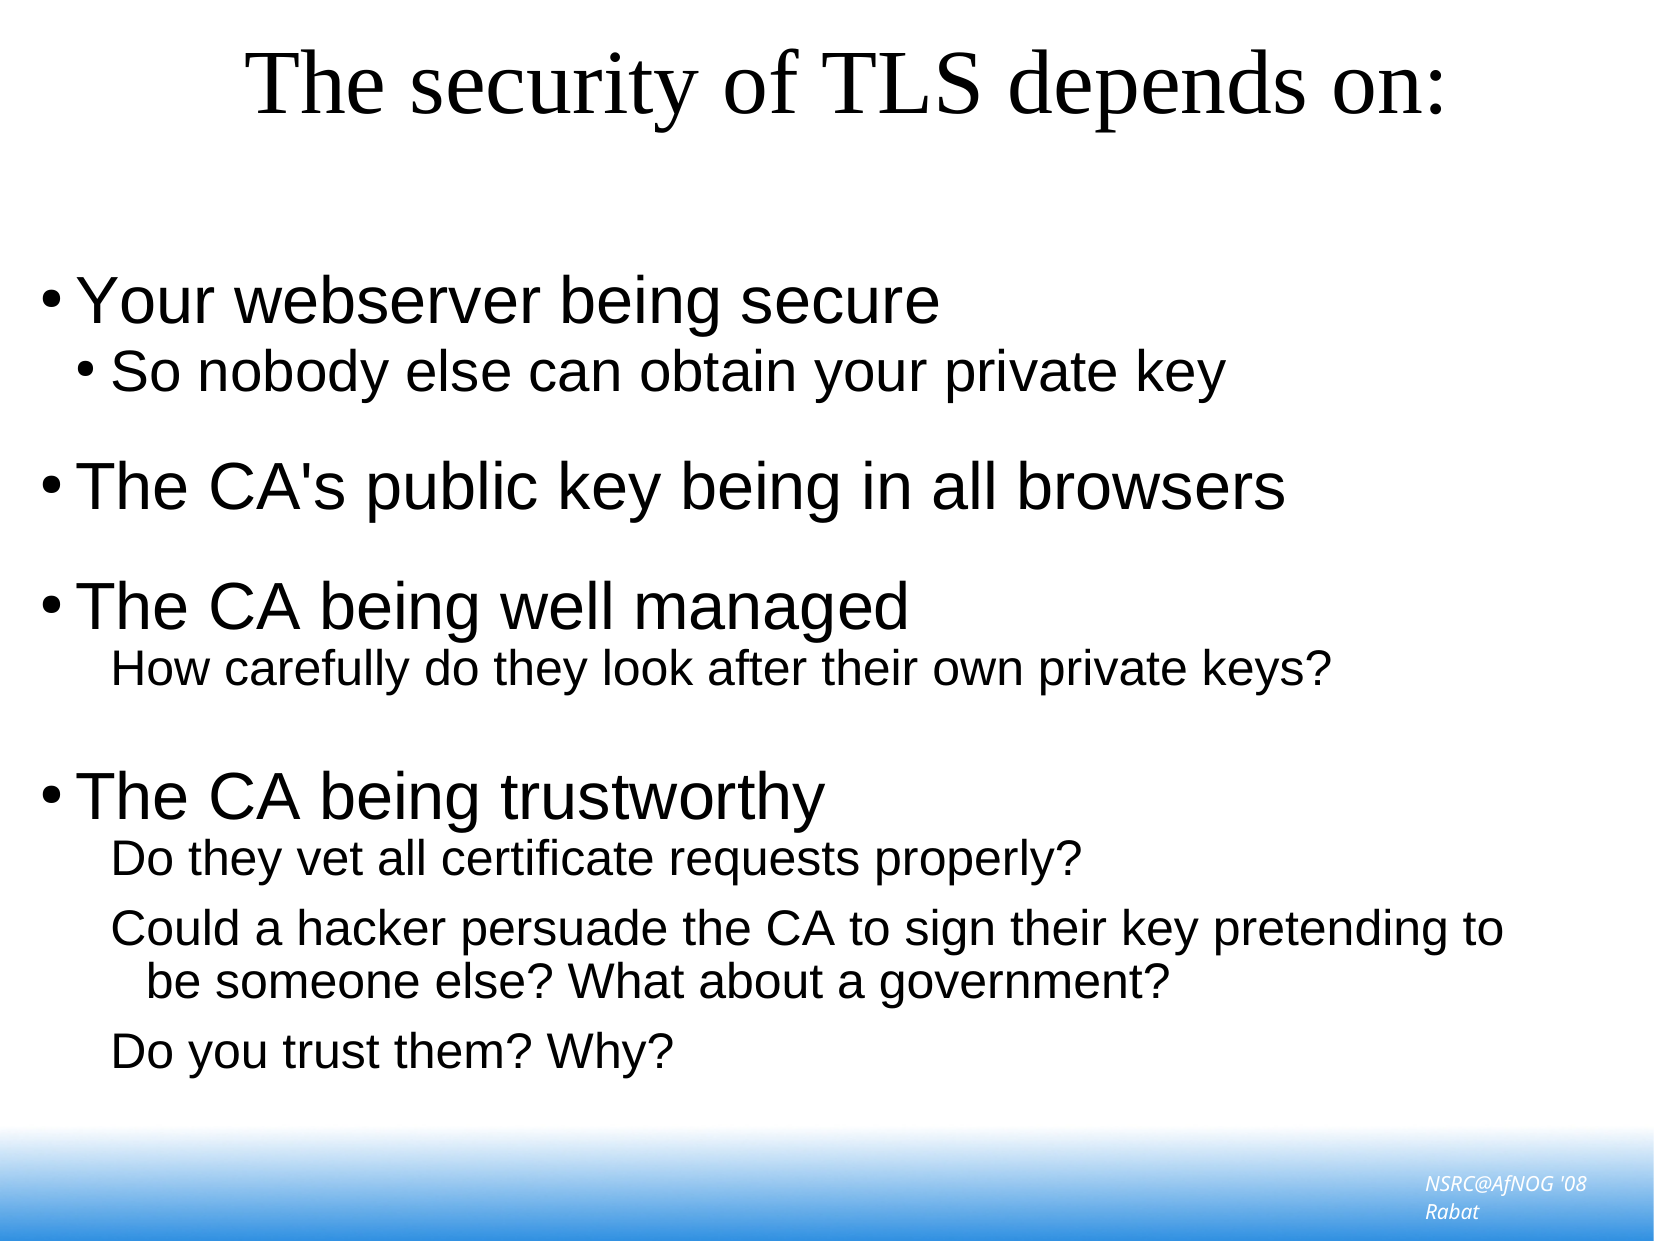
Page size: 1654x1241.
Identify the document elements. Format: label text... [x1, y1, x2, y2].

picture [0, 1124, 1654, 1241]
title The security of TLS depends on: [104, 31, 1591, 209]
list Your webserver being secure So nobody else can obtain your private key The CA's public key being in all browsers The CA being well managed How carefully do they look after their own private keys? The CA being trustworthy Do they vet all certificate requests properly? Could a hacker persuade the CA to sign their key pretending to be someone else? What about a government? Do you trust them? Why? [4, 267, 1551, 1126]
